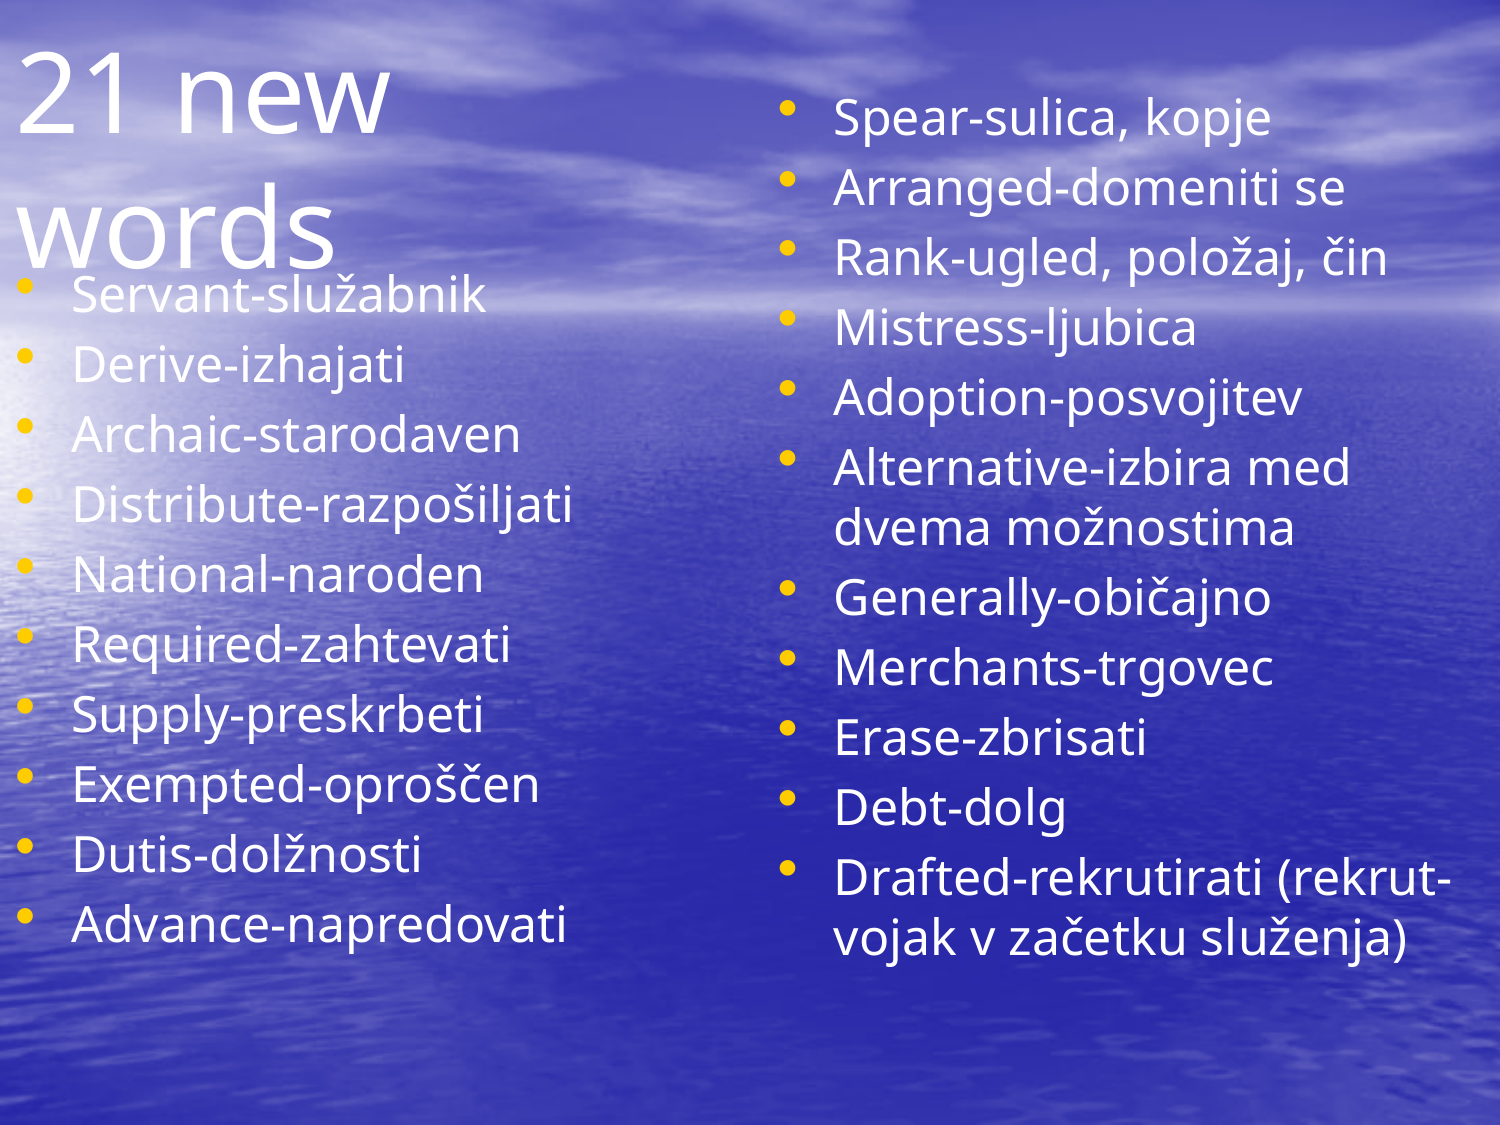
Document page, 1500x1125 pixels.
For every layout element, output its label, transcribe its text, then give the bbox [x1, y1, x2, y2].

list Spear-sulica, kopje Arranged-domeniti se Rank-ugled, položaj, čin Mistress-ljubica Adoption-posvojitev Alternative-izbira med dvema možnostima Generally-običajno Merchants-trgovec Erase-zbrisati Debt-dolg Drafted-rekrutirati (rekrut-vojak v začetku služenja) [762, 78, 1471, 1059]
picture [0, 0, 1500, 1125]
list Servant-služabnik Derive-izhajati Archaic-starodaven Distribute-razpošiljati National-naroden Required-zahtevati Supply-preskrbeti Exempted-oproščen Dutis-dolžnosti Advance-napredovati [0, 255, 738, 1059]
title 21 new words [0, 42, 750, 270]
